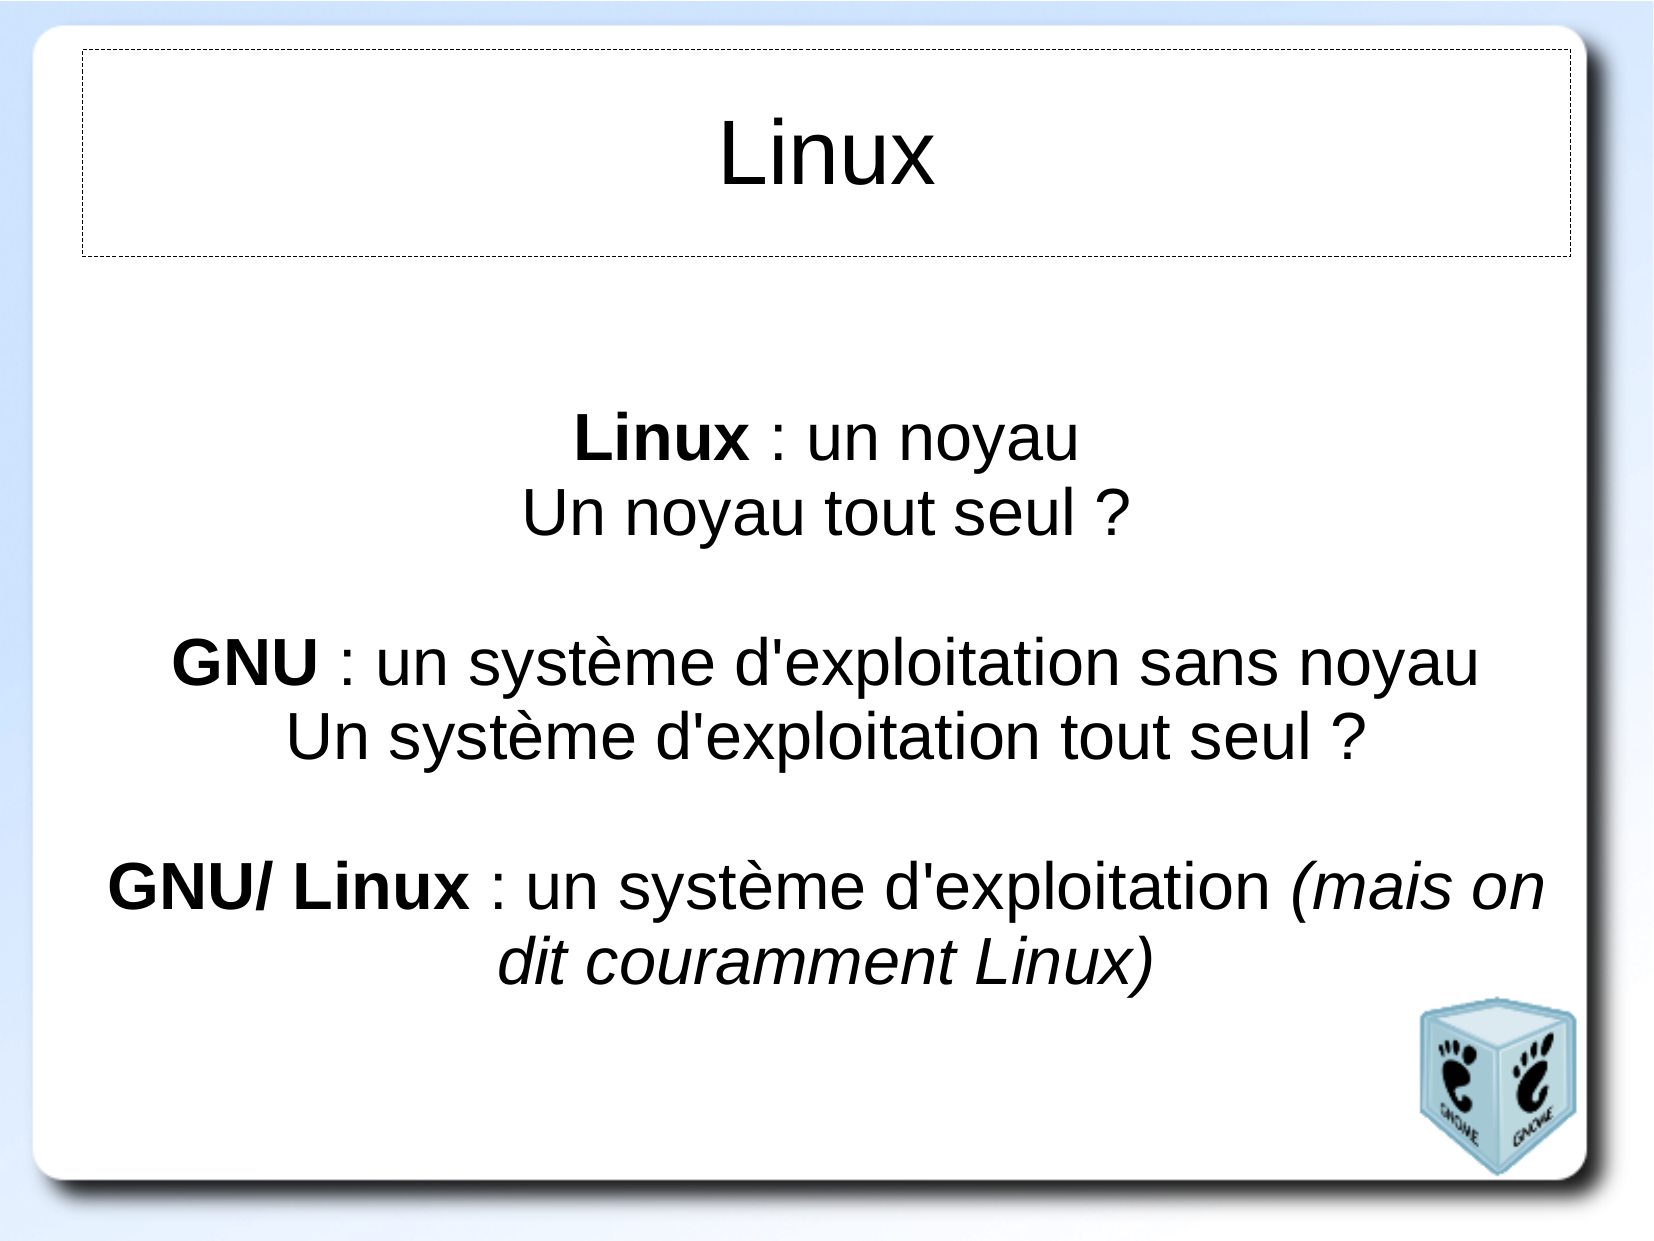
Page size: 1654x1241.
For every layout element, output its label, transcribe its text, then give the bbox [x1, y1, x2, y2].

subtitle Linux : un noyau Un noyau tout seul ? GNU : un système d'exploitation sans noyau Un système d'exploitation tout seul ? GNU/ Linux : un système d'exploitation (mais on dit couramment Linux) [82, 290, 1571, 1109]
picture [0, 1, 1654, 1241]
title Linux [82, 49, 1571, 257]
